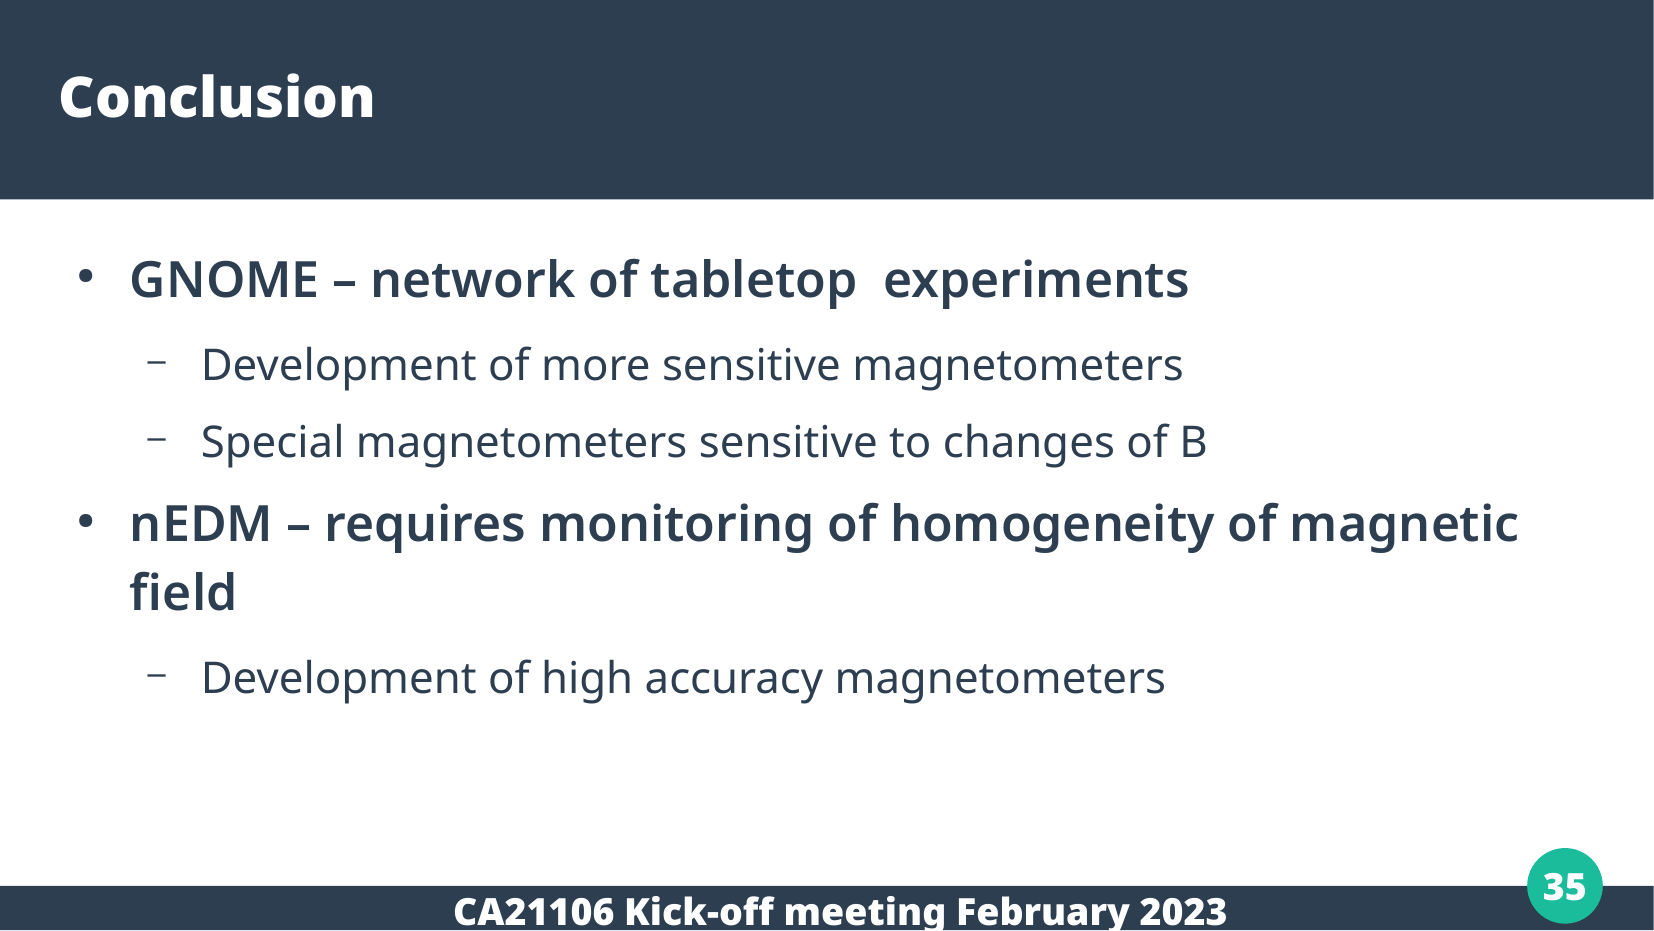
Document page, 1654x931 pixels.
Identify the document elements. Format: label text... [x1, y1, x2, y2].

list GNOME – network of tabletop experiments Development of more sensitive magnetometers Special magnetometers sensitive to changes of B nEDM – requires monitoring of homogeneity of magnetic field Development of high accuracy magnetometers [59, 243, 1595, 864]
title Conclusion [59, 37, 1595, 155]
